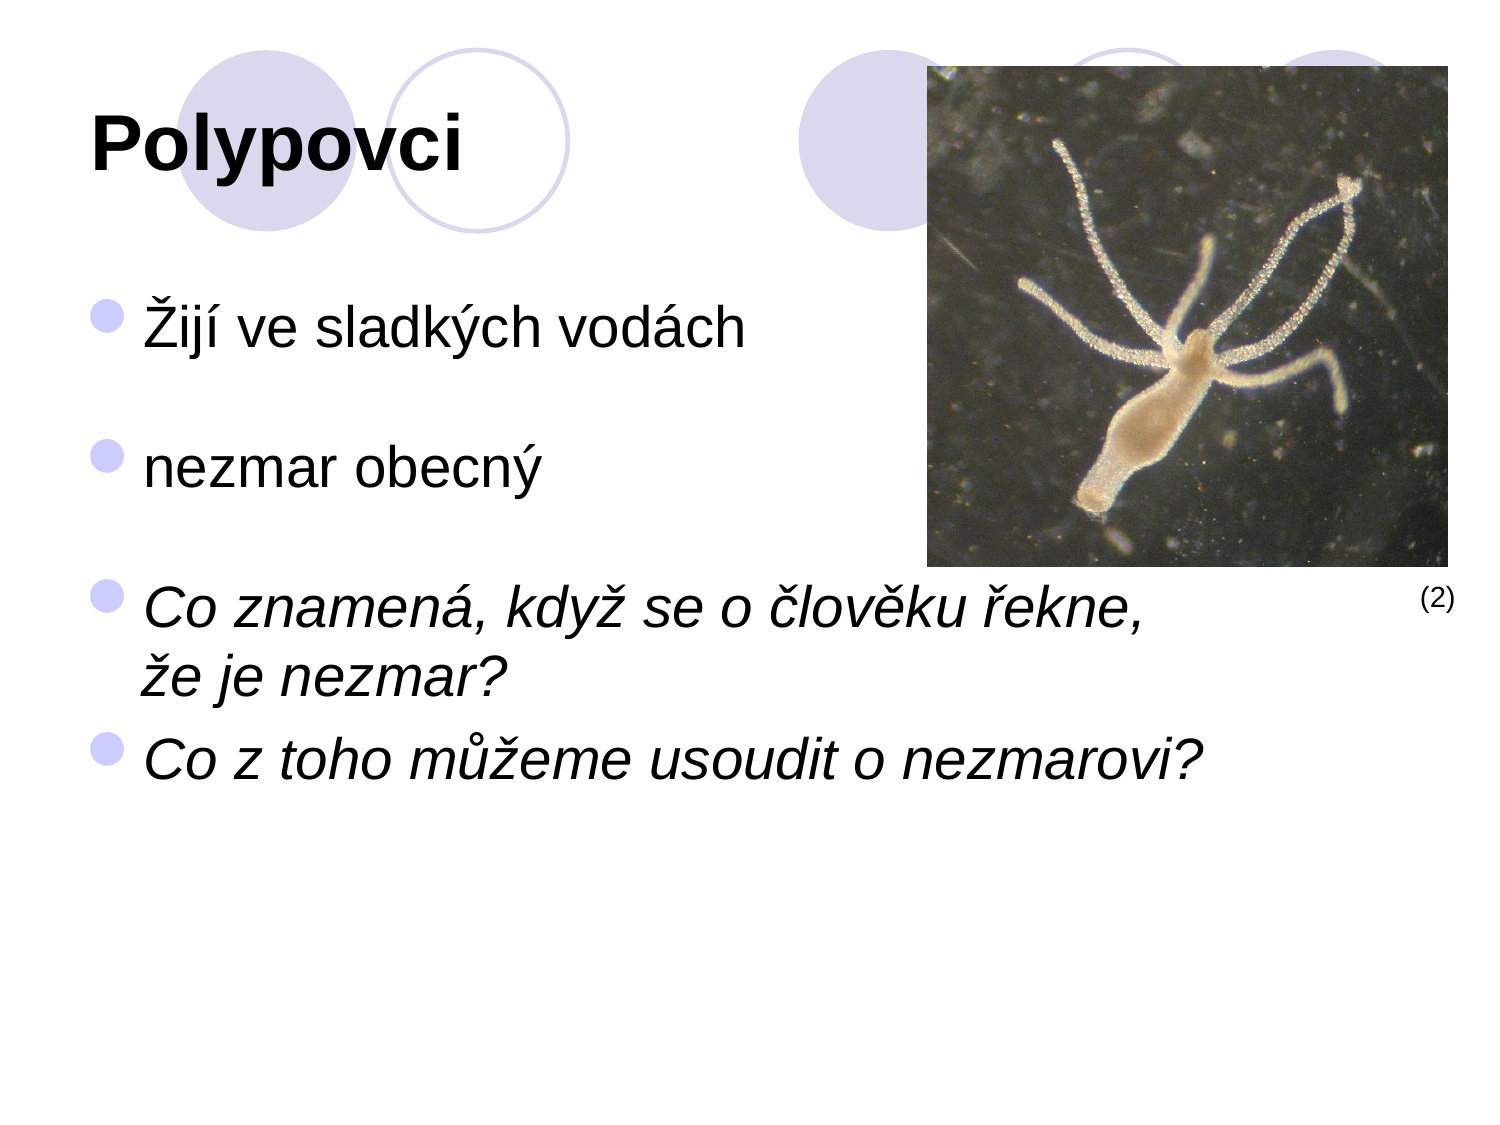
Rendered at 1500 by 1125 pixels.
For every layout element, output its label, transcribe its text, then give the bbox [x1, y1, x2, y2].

text_box (2) [1405, 570, 1500, 621]
title Polypovci [75, 45, 1426, 233]
list Žijí ve sladkých vodách nezmar obecný Co znamená, když se o člověku řekne, že je nezmar? Co z toho můžeme usoudit o nezmarovi? [70, 281, 1421, 1025]
picture [927, 66, 1448, 567]
